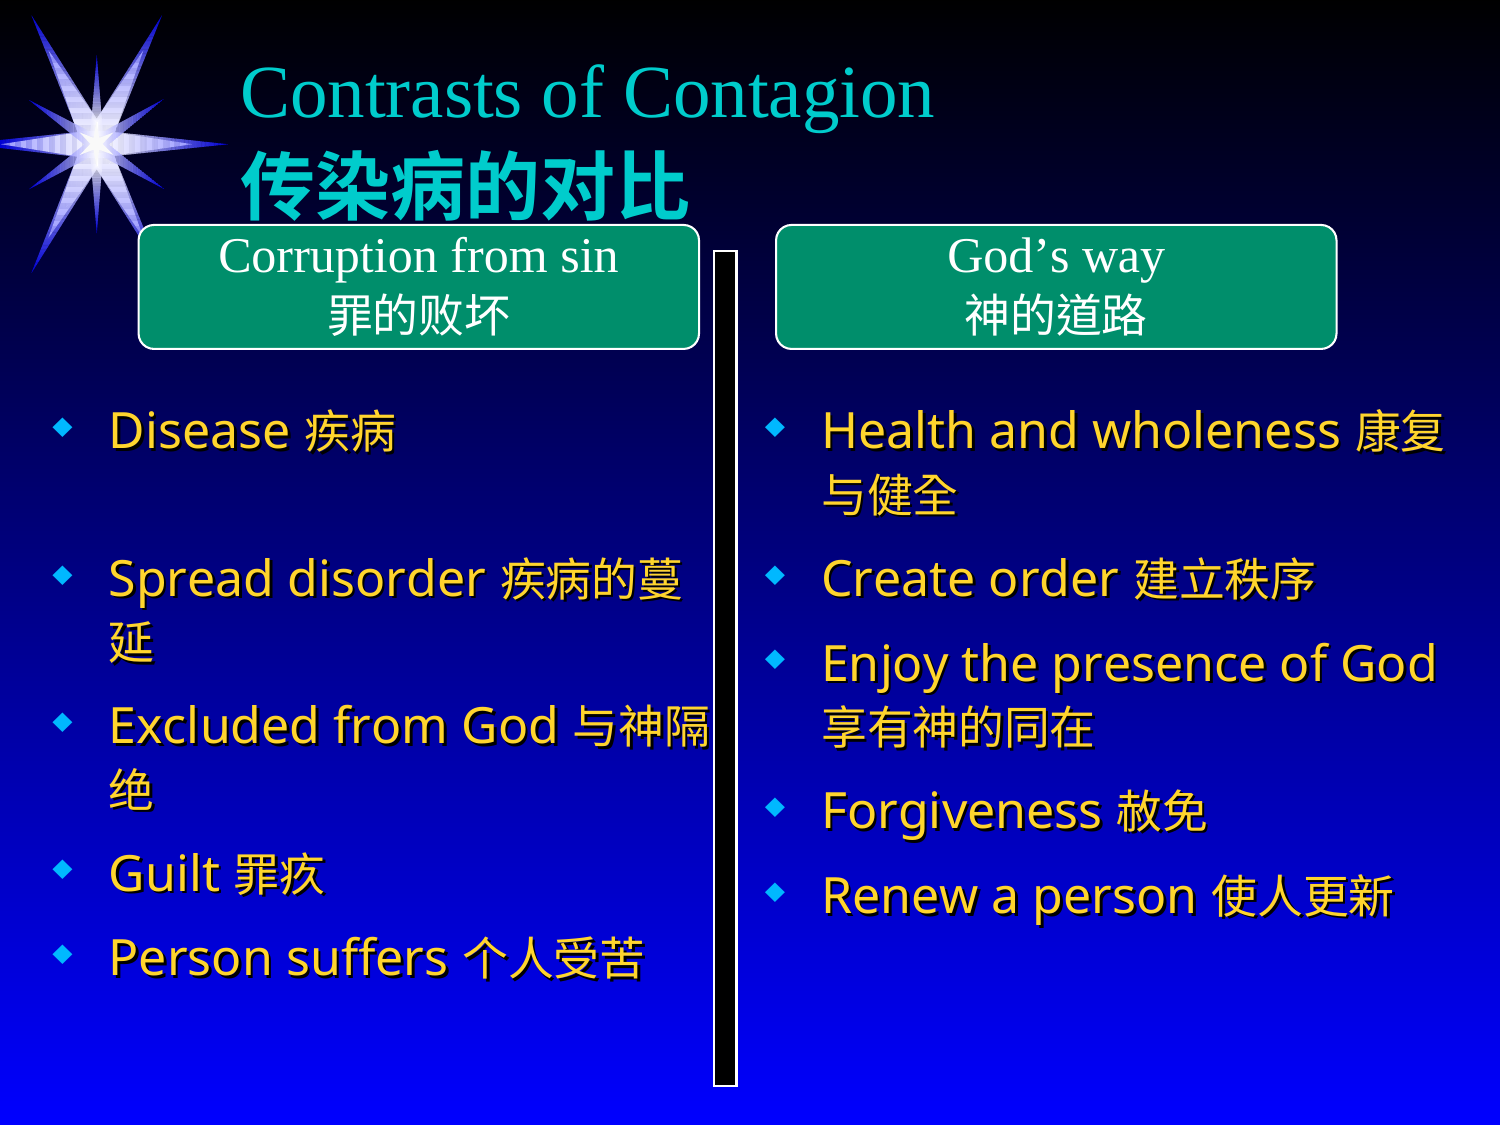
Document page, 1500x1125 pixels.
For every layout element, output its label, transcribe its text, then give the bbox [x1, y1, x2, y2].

list Disease疾病 Spread disorder疾病的蔓延 Excluded from God与神隔 绝 Guilt罪疚 Person suffers个人受苦 [37, 387, 713, 1051]
text_box God’s way 神的道路 [776, 224, 1337, 349]
list Health and wholeness康复与健全 Create order建立秩序 Enjoy the presence of God享有神的同在 Forgiveness赦免 Renew a person使人更新 [749, 387, 1500, 1051]
title Contrasts of Contagion 传染病的对比 [225, 51, 1435, 237]
text_box [713, 251, 737, 1087]
text_box Corruption from sin 罪的败坏 [138, 224, 700, 349]
list Disease疾病 Spread disorder疾病的蔓延 Excluded from God与神隔 绝 Guilt罪疚 Person suffers个人受苦 [737, 387, 744, 1051]
